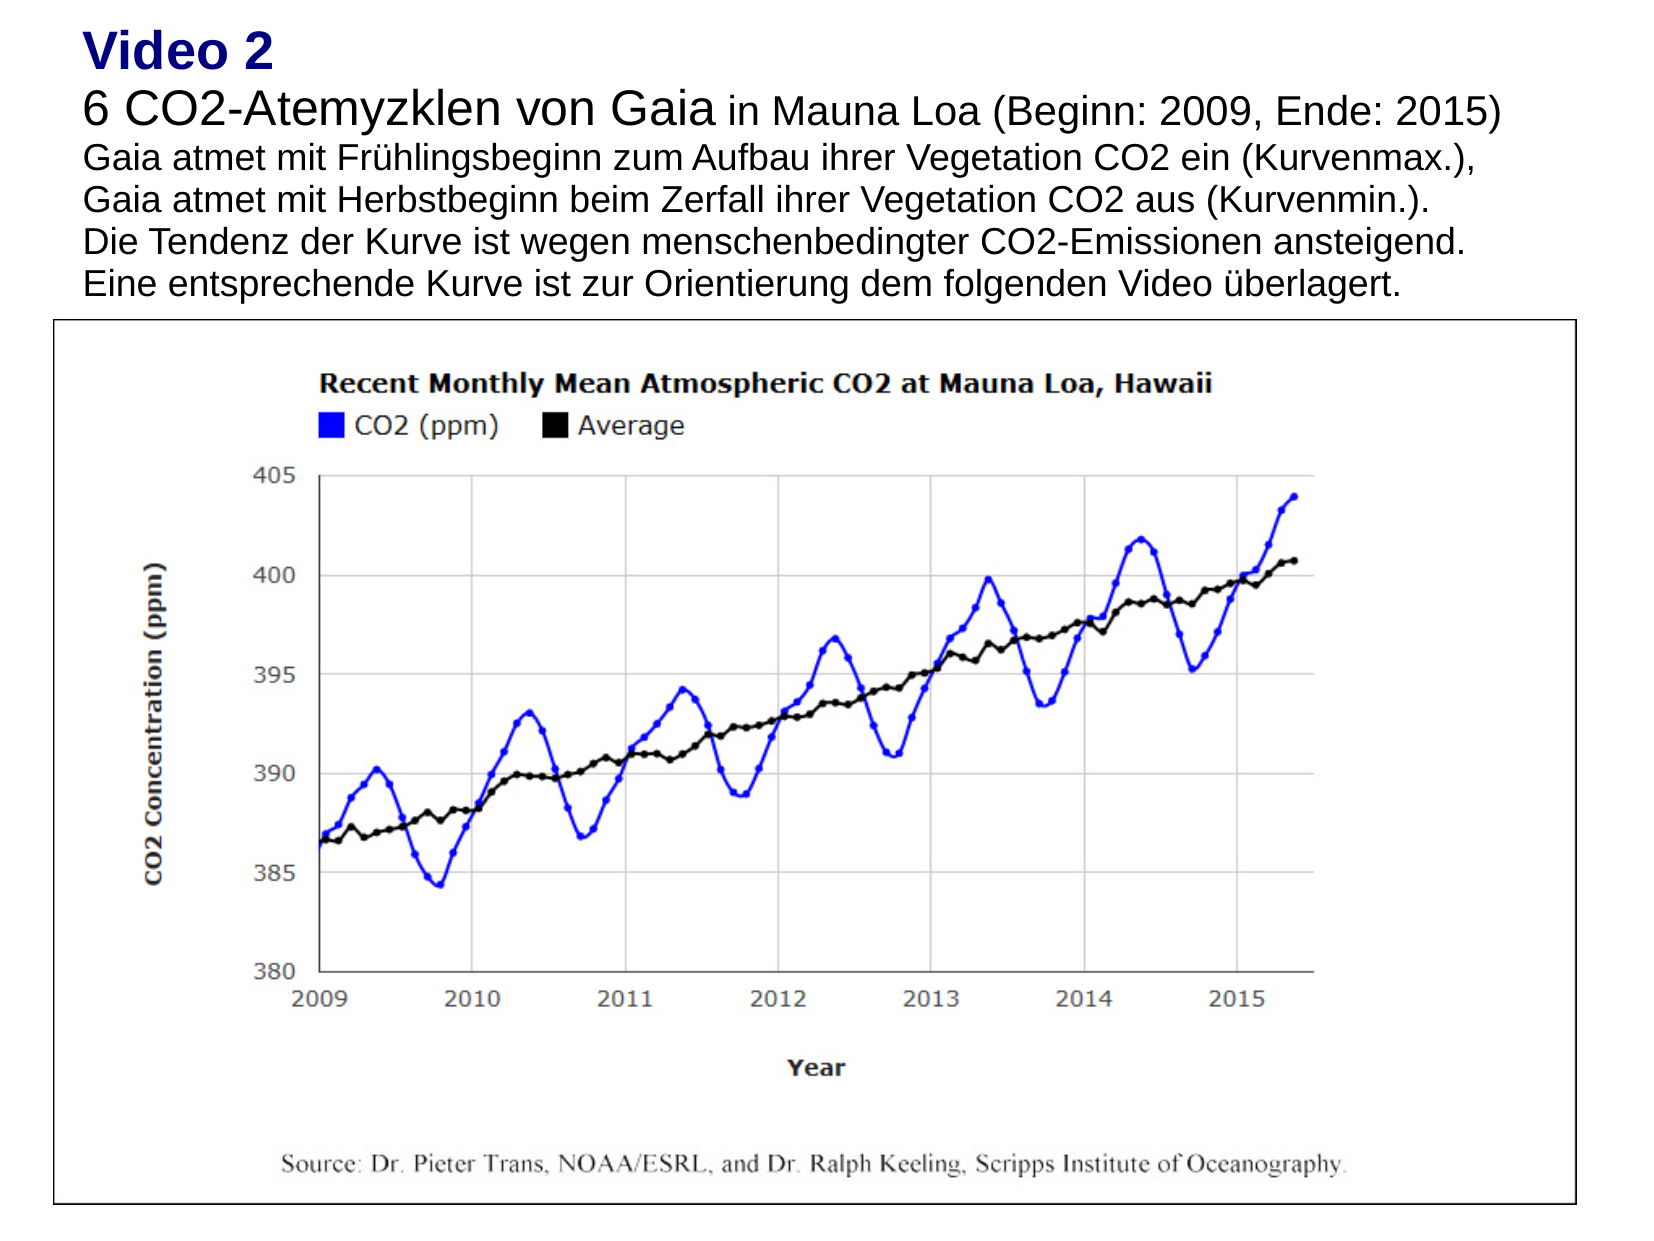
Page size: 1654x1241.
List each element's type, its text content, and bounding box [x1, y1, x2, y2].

title Video 2 6 CO2-Atemyzklen von Gaia in Mauna Loa (Beginn: 2009, Ende: 2015) Gaia atmet mit Frühlingsbeginn zum Aufbau ihrer Vegetation CO2 ein (Kurvenmax.), Gaia atmet mit Herbstbeginn beim Zerfall ihrer Vegetation CO2 aus (Kurvenmin.). Die Tendenz der Kurve ist wegen menschenbedingter CO2-Emissionen ansteigend. Eine entsprechende Kurve ist zur Orientierung dem folgenden Video überlagert. [82, 20, 1571, 305]
picture [53, 319, 1577, 1205]
